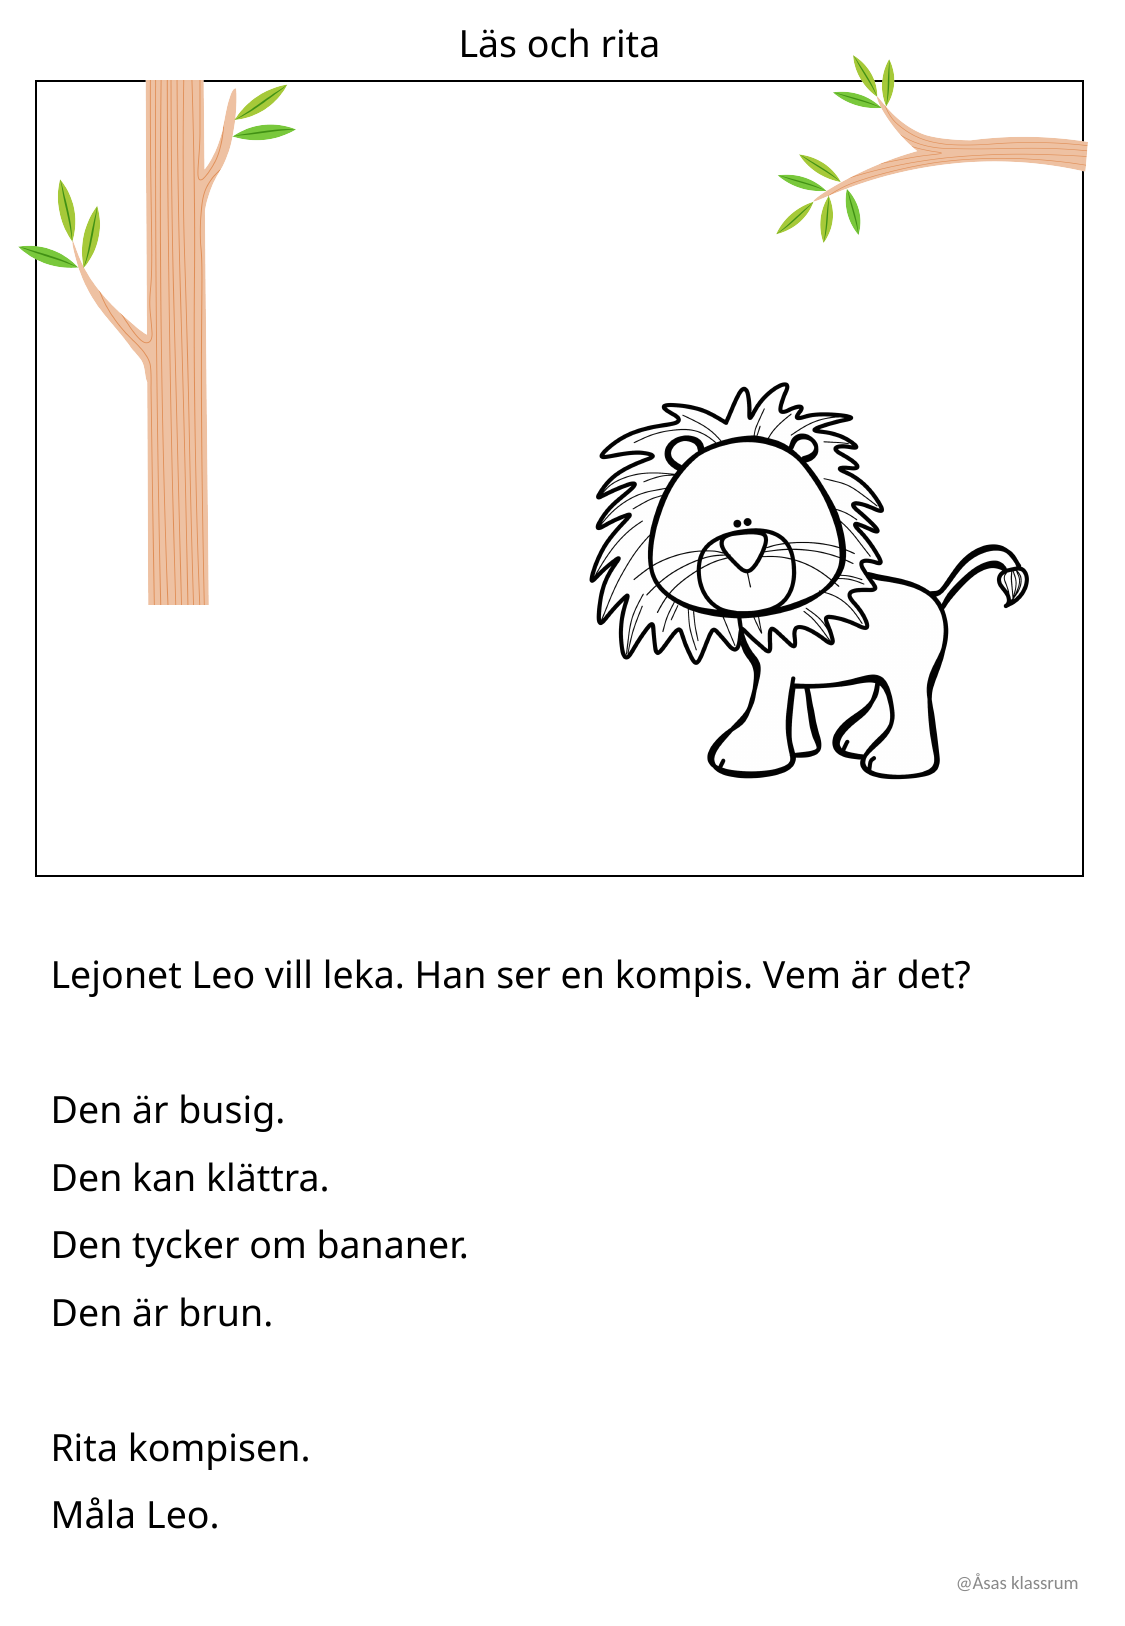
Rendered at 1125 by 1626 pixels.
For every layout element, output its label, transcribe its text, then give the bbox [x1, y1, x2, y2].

text_box Läs och rita [319, 12, 801, 73]
picture [18, 80, 296, 605]
text_box [36, 81, 1083, 876]
text_box @Åsas klassrum [827, 1538, 1125, 1625]
picture [585, 378, 1035, 783]
text_box Lejonet Leo vill leka. Han ser en kompis. Vem är det? Den är busig. Den kan klättra. Den tycker om bananer. Den är brun. Rita kompisen. Måla Leo. [35, 921, 1084, 1551]
picture [776, 55, 1088, 243]
